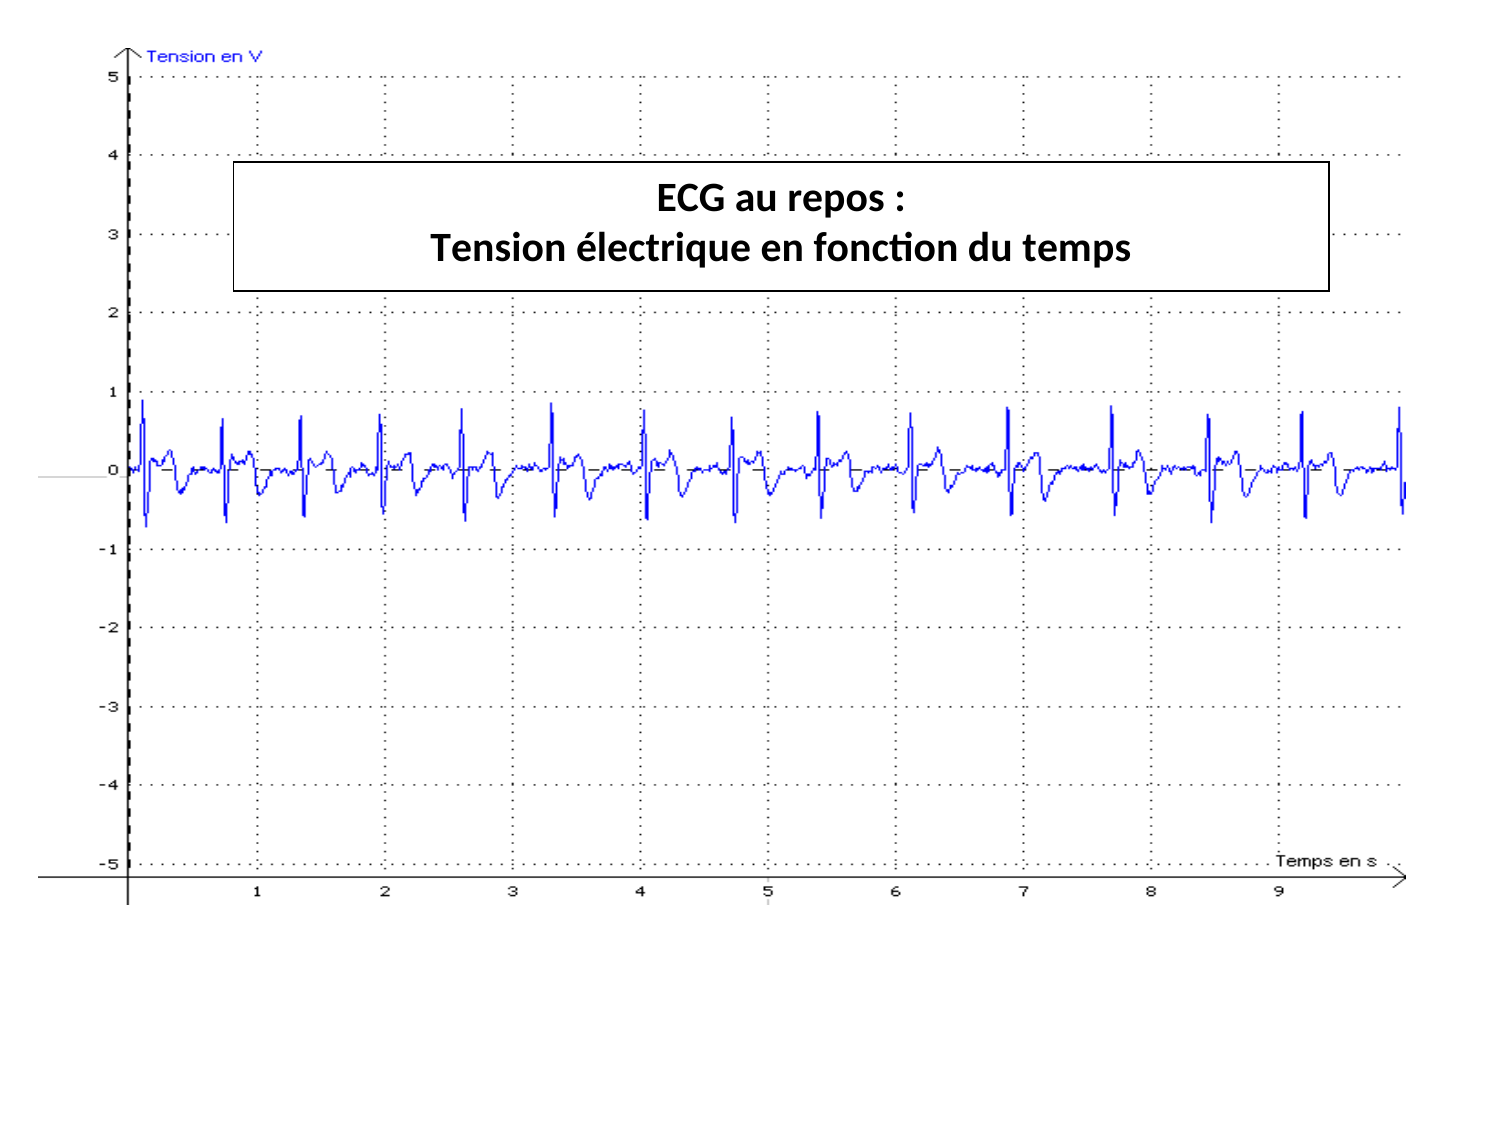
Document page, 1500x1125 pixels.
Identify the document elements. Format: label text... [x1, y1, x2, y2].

picture [38, 48, 1406, 905]
text_box ECG au repos : Tension électrique en fonction du temps [233, 162, 1329, 291]
